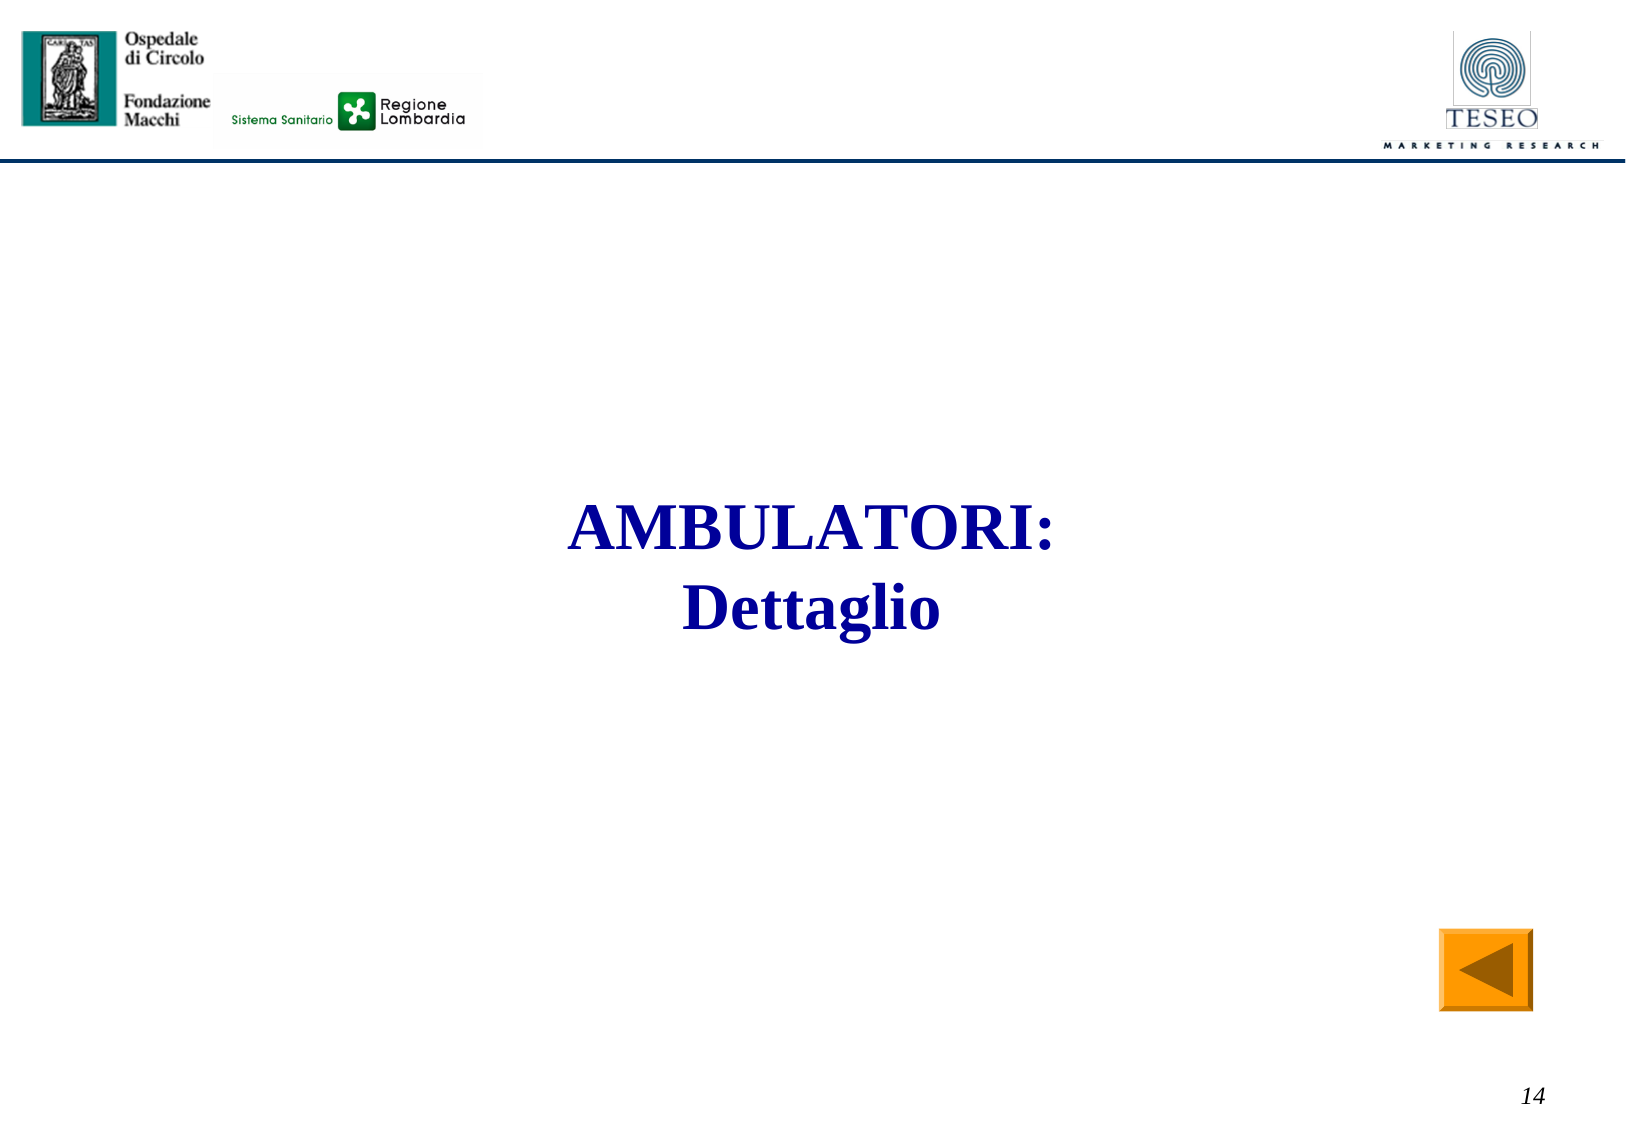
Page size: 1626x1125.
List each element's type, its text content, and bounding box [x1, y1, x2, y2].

text_box Valutazione [1438, 928, 1445, 1012]
picture [21, 31, 483, 149]
picture [1381, 31, 1604, 149]
text_box AMBULATORI: Dettaglio [121, 469, 1504, 657]
text_box [1440, 928, 1534, 1012]
